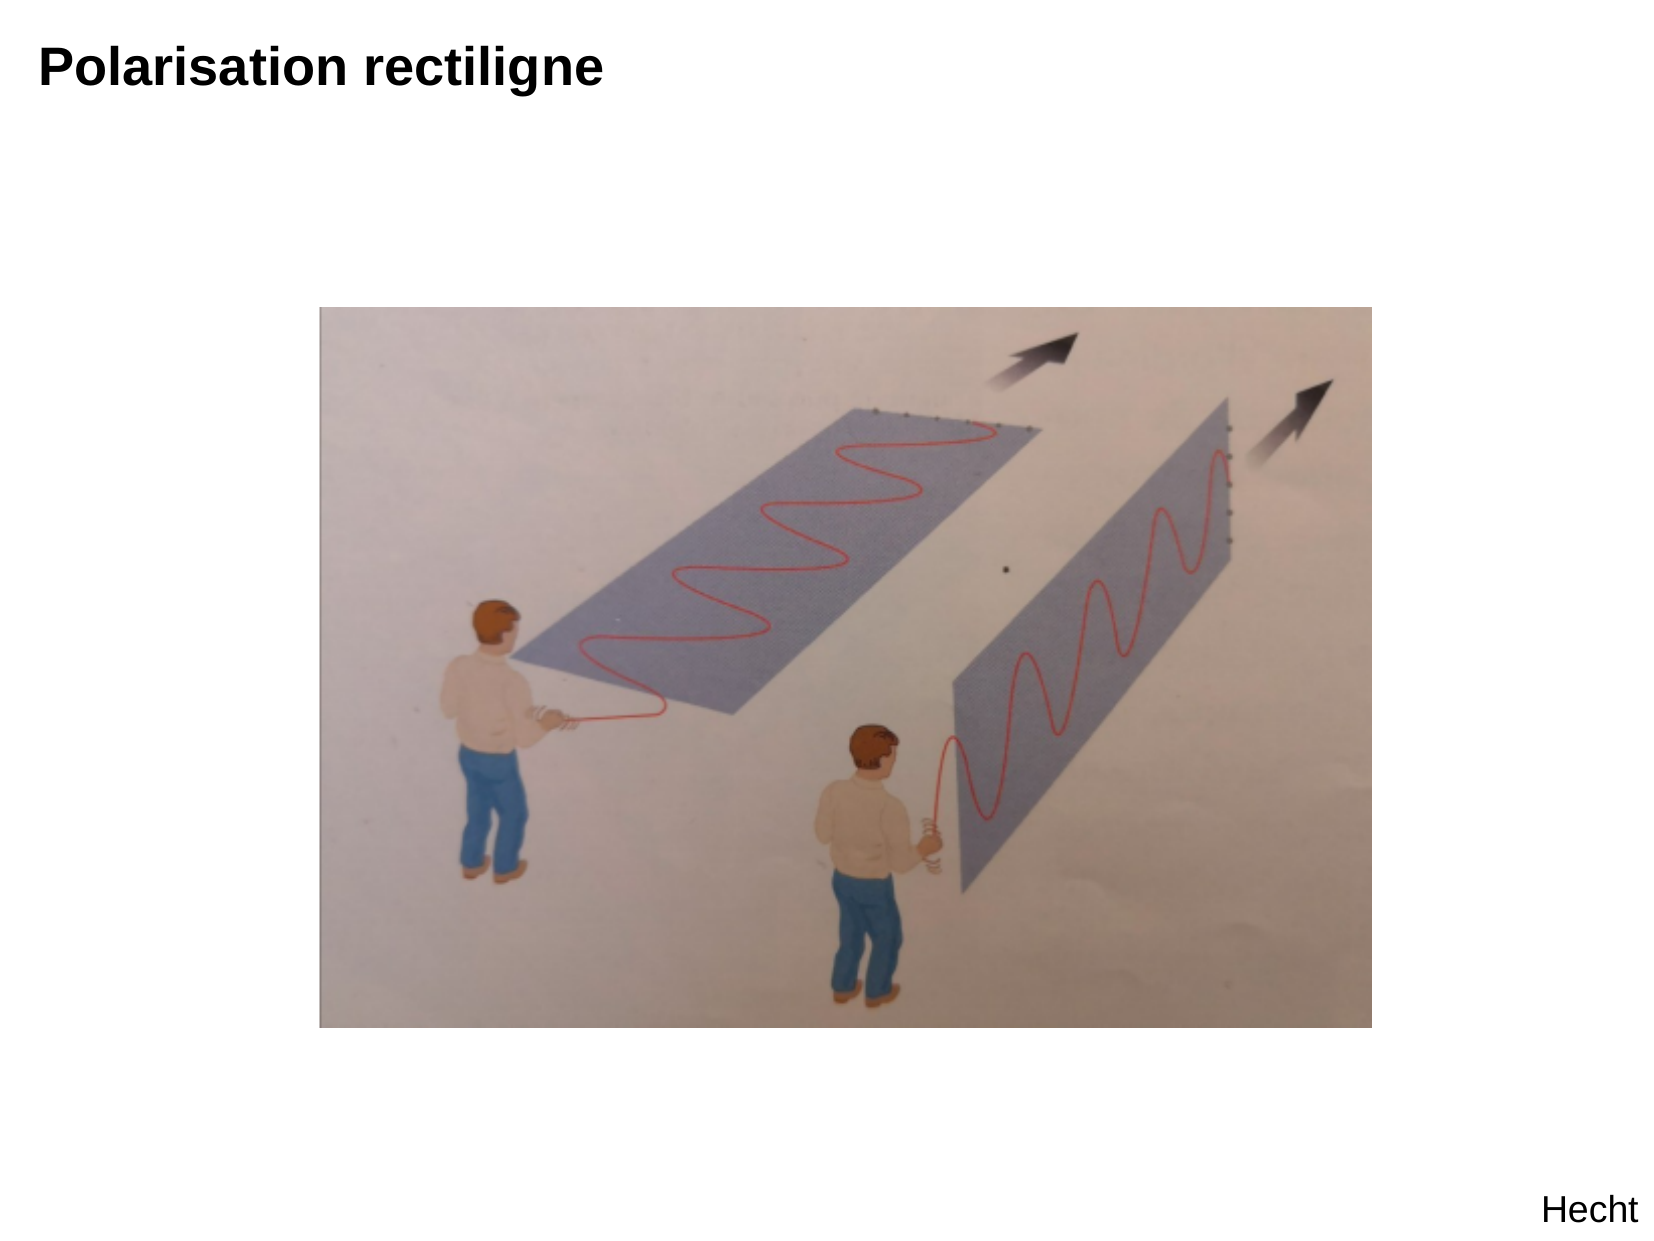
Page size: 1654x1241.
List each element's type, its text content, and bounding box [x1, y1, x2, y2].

text_box Polarisation rectiligne [23, 29, 721, 107]
text_box Hecht [1240, 1181, 1654, 1238]
picture [318, 307, 1372, 1028]
